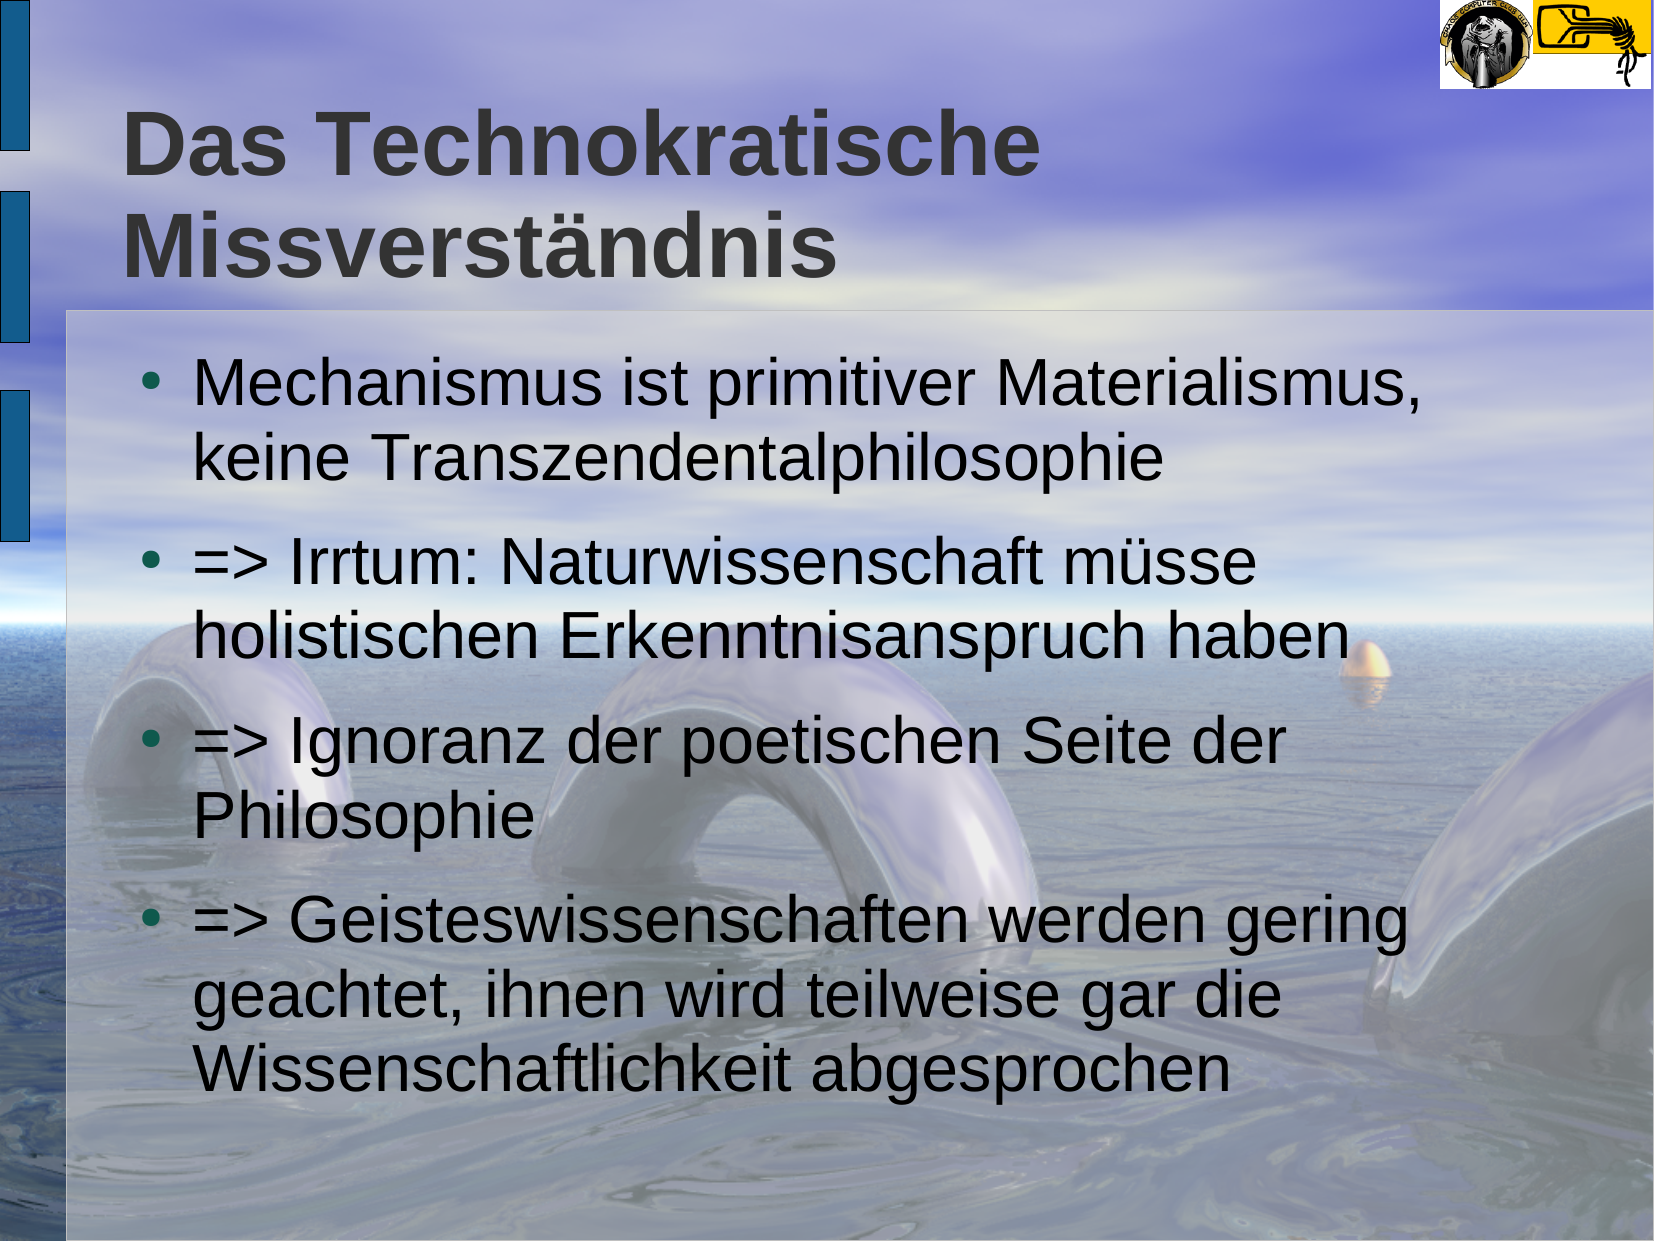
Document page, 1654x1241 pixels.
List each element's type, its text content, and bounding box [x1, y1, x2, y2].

list Mechanismus ist primitiver Materialismus, keine Transzendentalphilosophie => Irrtum: Naturwissenschaft müsse holistischen Erkenntnisanspruch haben => Ignoranz der poetischen Seite der Philosophie => Geisteswissenschaften werden gering geachtet, ihnen wird teilweise gar die Wissenschaftlichkeit abgesprochen [121, 344, 1534, 1112]
title Das Technokratische Missverständnis [121, 92, 1534, 298]
picture [0, 0, 1654, 1241]
